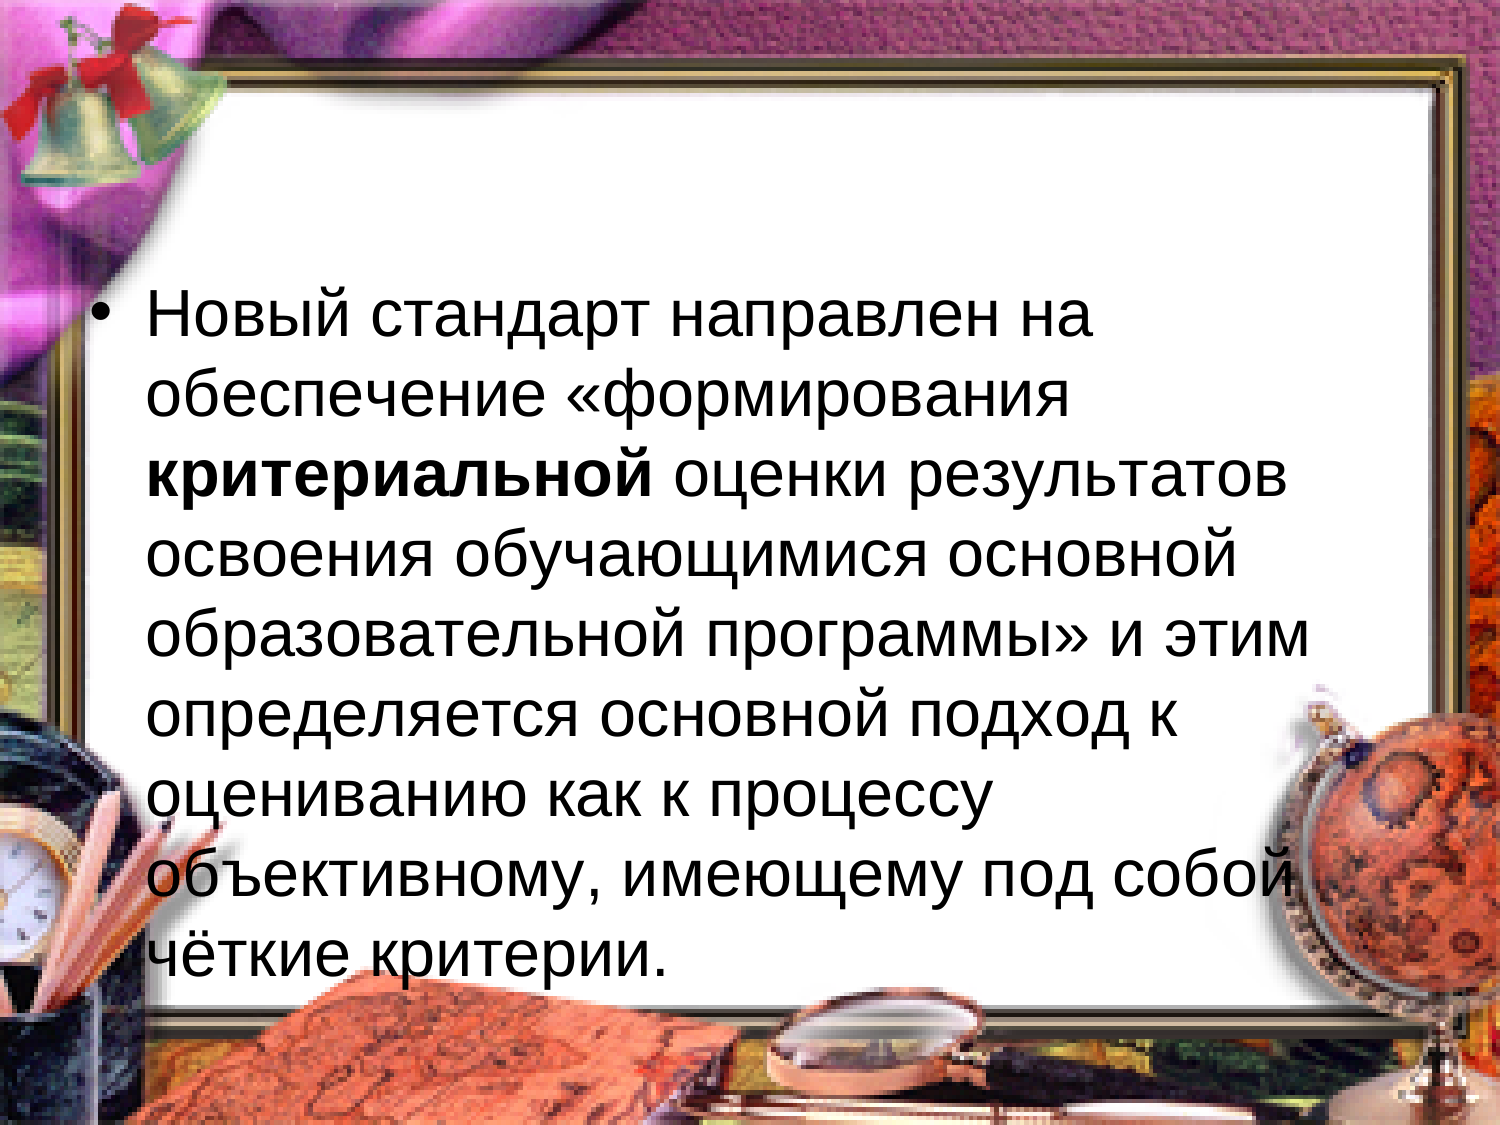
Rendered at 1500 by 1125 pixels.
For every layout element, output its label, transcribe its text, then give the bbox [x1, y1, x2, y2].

picture [0, 0, 1500, 1125]
text_box Новый стандарт направлен на обеспечение «формирования критериальной оценки результатов освоения обучающимися основной образовательной программы» и этим определяется основной подход к оцениванию как к процессу объективному, имеющему под собой чёткие критерии. [75, 262, 1426, 1005]
